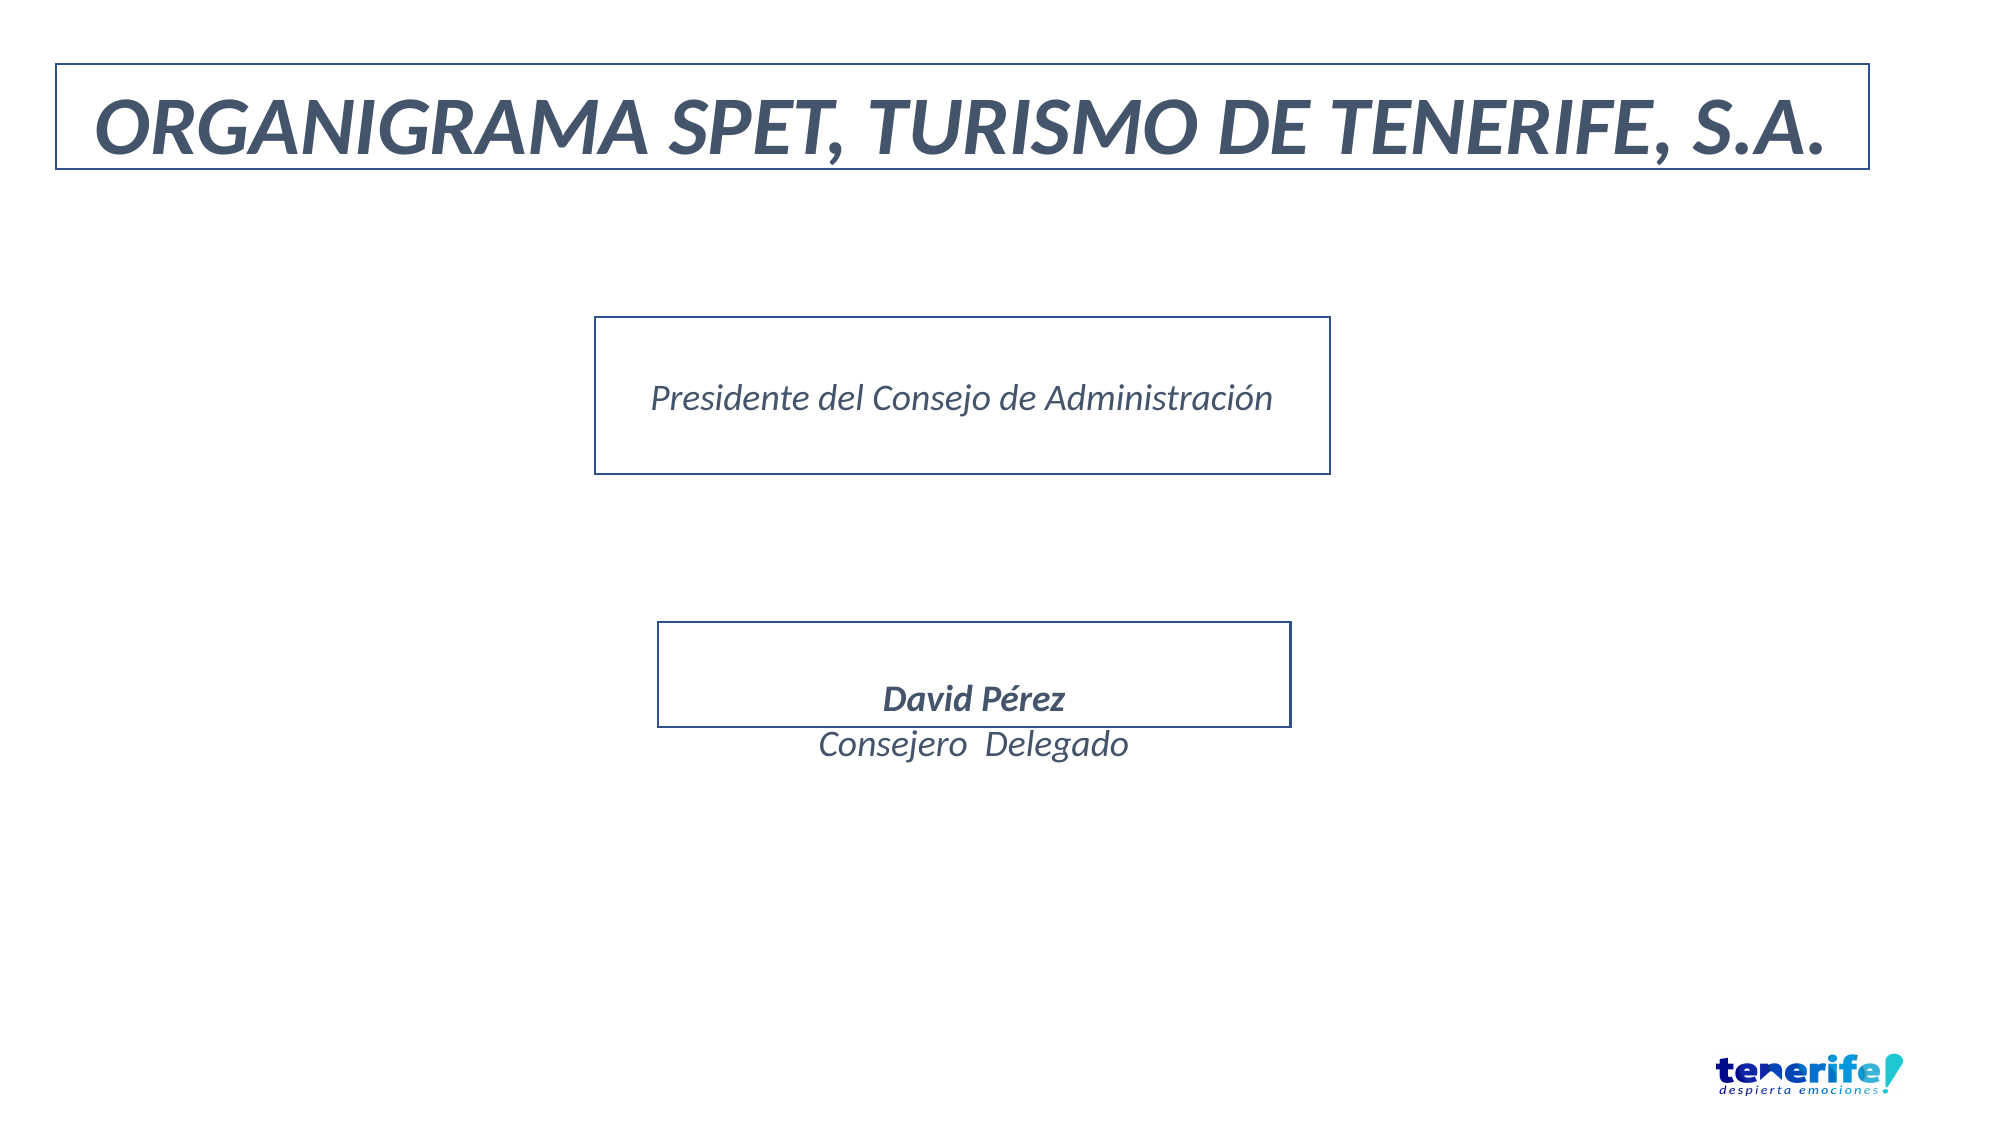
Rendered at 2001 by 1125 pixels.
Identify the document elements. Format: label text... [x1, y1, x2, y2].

text_box David Pérez Consejero Delegado [658, 622, 1291, 727]
picture [1711, 1050, 1907, 1098]
text_box ORGANIGRAMA SPET, TURISMO DE TENERIFE, S.A. [56, 64, 1869, 169]
text_box Presidente del Consejo de Administración [595, 317, 1330, 474]
